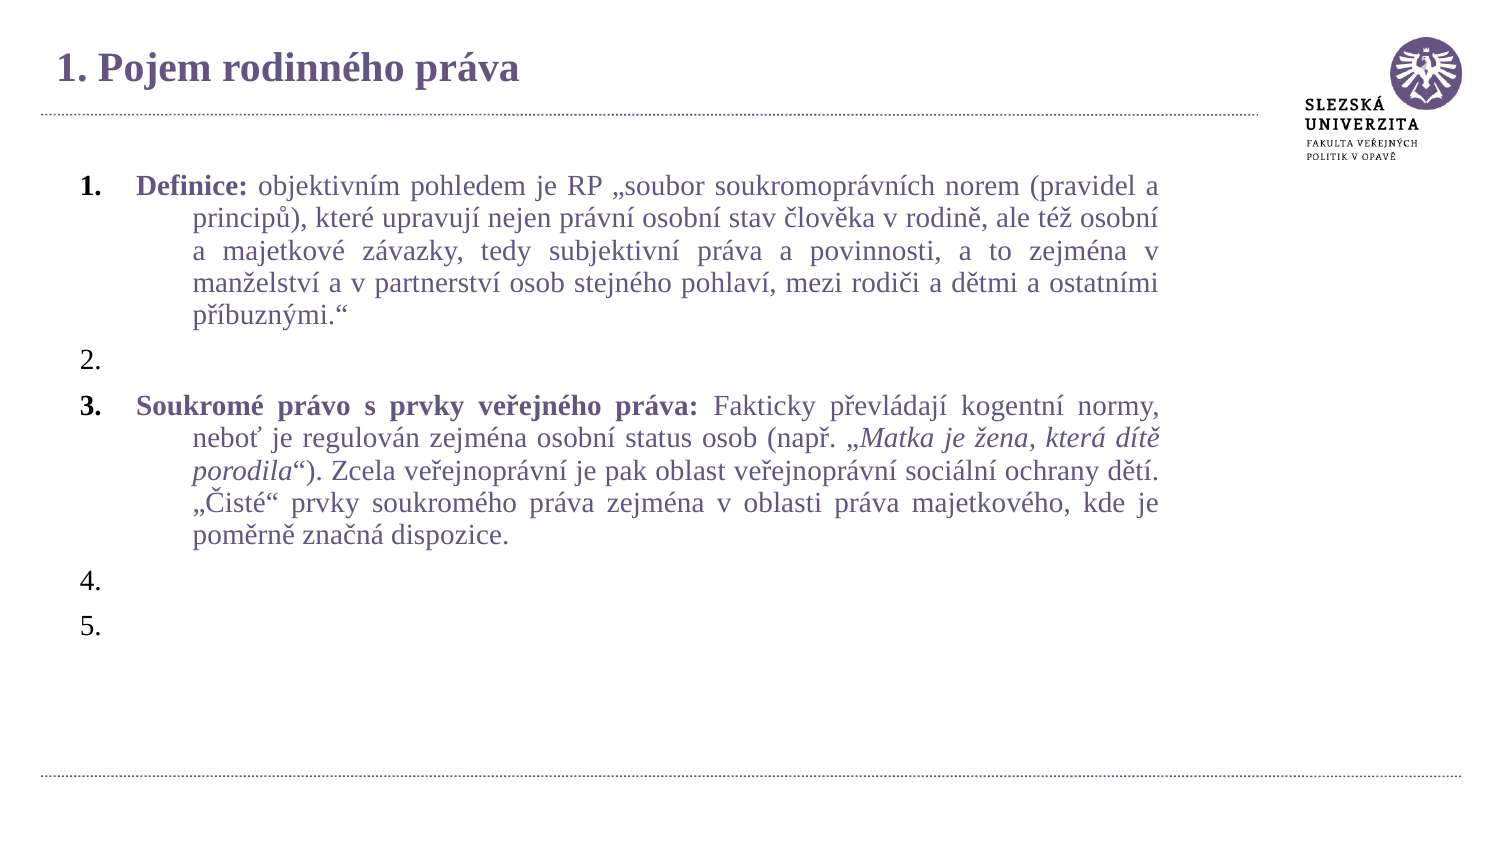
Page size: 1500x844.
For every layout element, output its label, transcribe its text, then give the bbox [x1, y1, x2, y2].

title 1. Pojem rodinného práva [41, 32, 786, 116]
text_box Definice: objektivním pohledem je RP „soubor soukromoprávních norem (pravidel a principů), které upravují nejen právní osobní stav člověka v rodině, ale též osobní a majetkové závazky, tedy subjektivní práva a povinnosti, a to zejména v manželství a v partnerství osob stejného pohlaví, mezi rodiči a dětmi a ostatními příbuznými.“ Soukromé právo s prvky veřejného práva: Fakticky převládají kogentní normy, neboť je regulován zejména osobní status osob (např. „Matka je žena, která dítě porodila“). Zcela veřejnoprávní je pak oblast veřejnoprávní sociální ochrany dětí. „Čisté“ prvky soukromého práva zejména v oblasti práva majetkového, kde je poměrně značná dispozice. [64, 161, 1176, 753]
